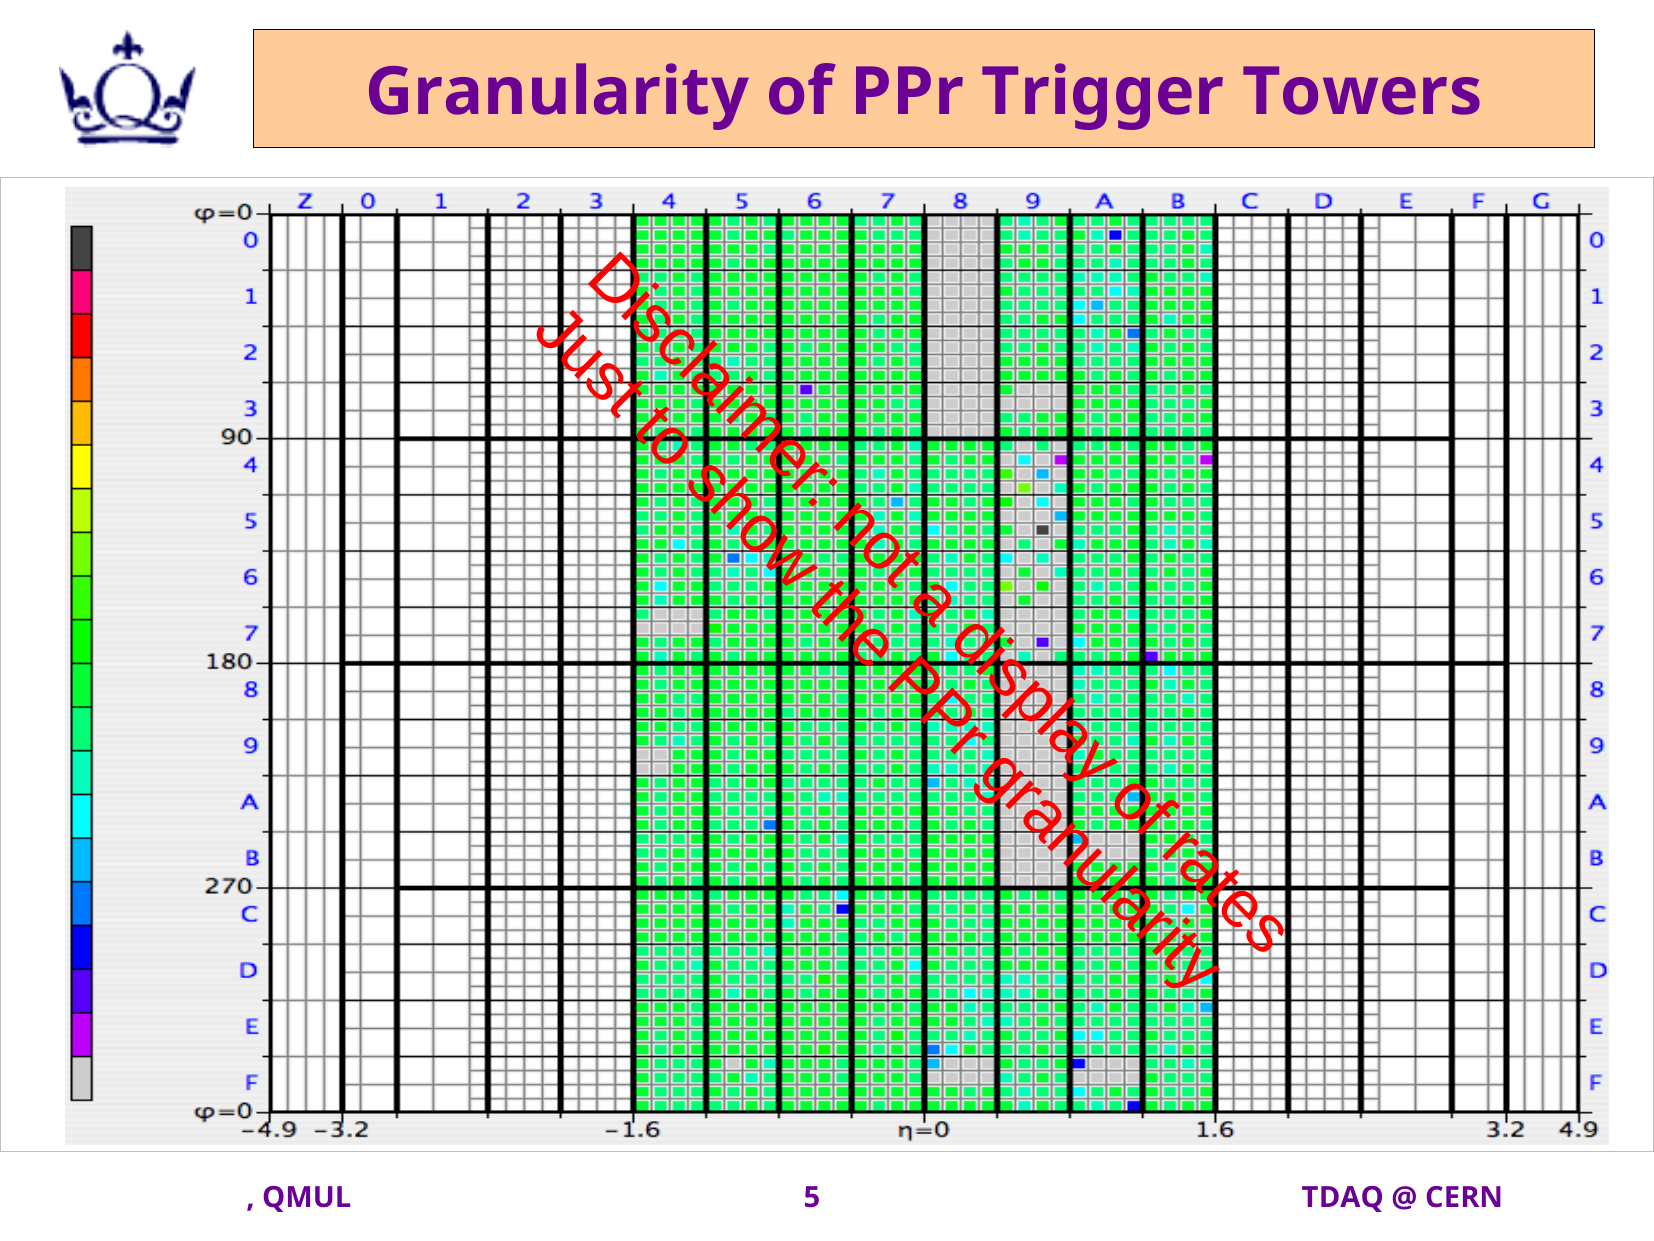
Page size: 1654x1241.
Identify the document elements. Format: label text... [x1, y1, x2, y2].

text_box Disclaimer: not a display of rates Just to show the PPr granularity [521, 237, 1309, 1025]
picture [59, 29, 200, 148]
picture [65, 187, 1609, 1146]
title Granularity of PPr Trigger Towers [253, 29, 1595, 148]
